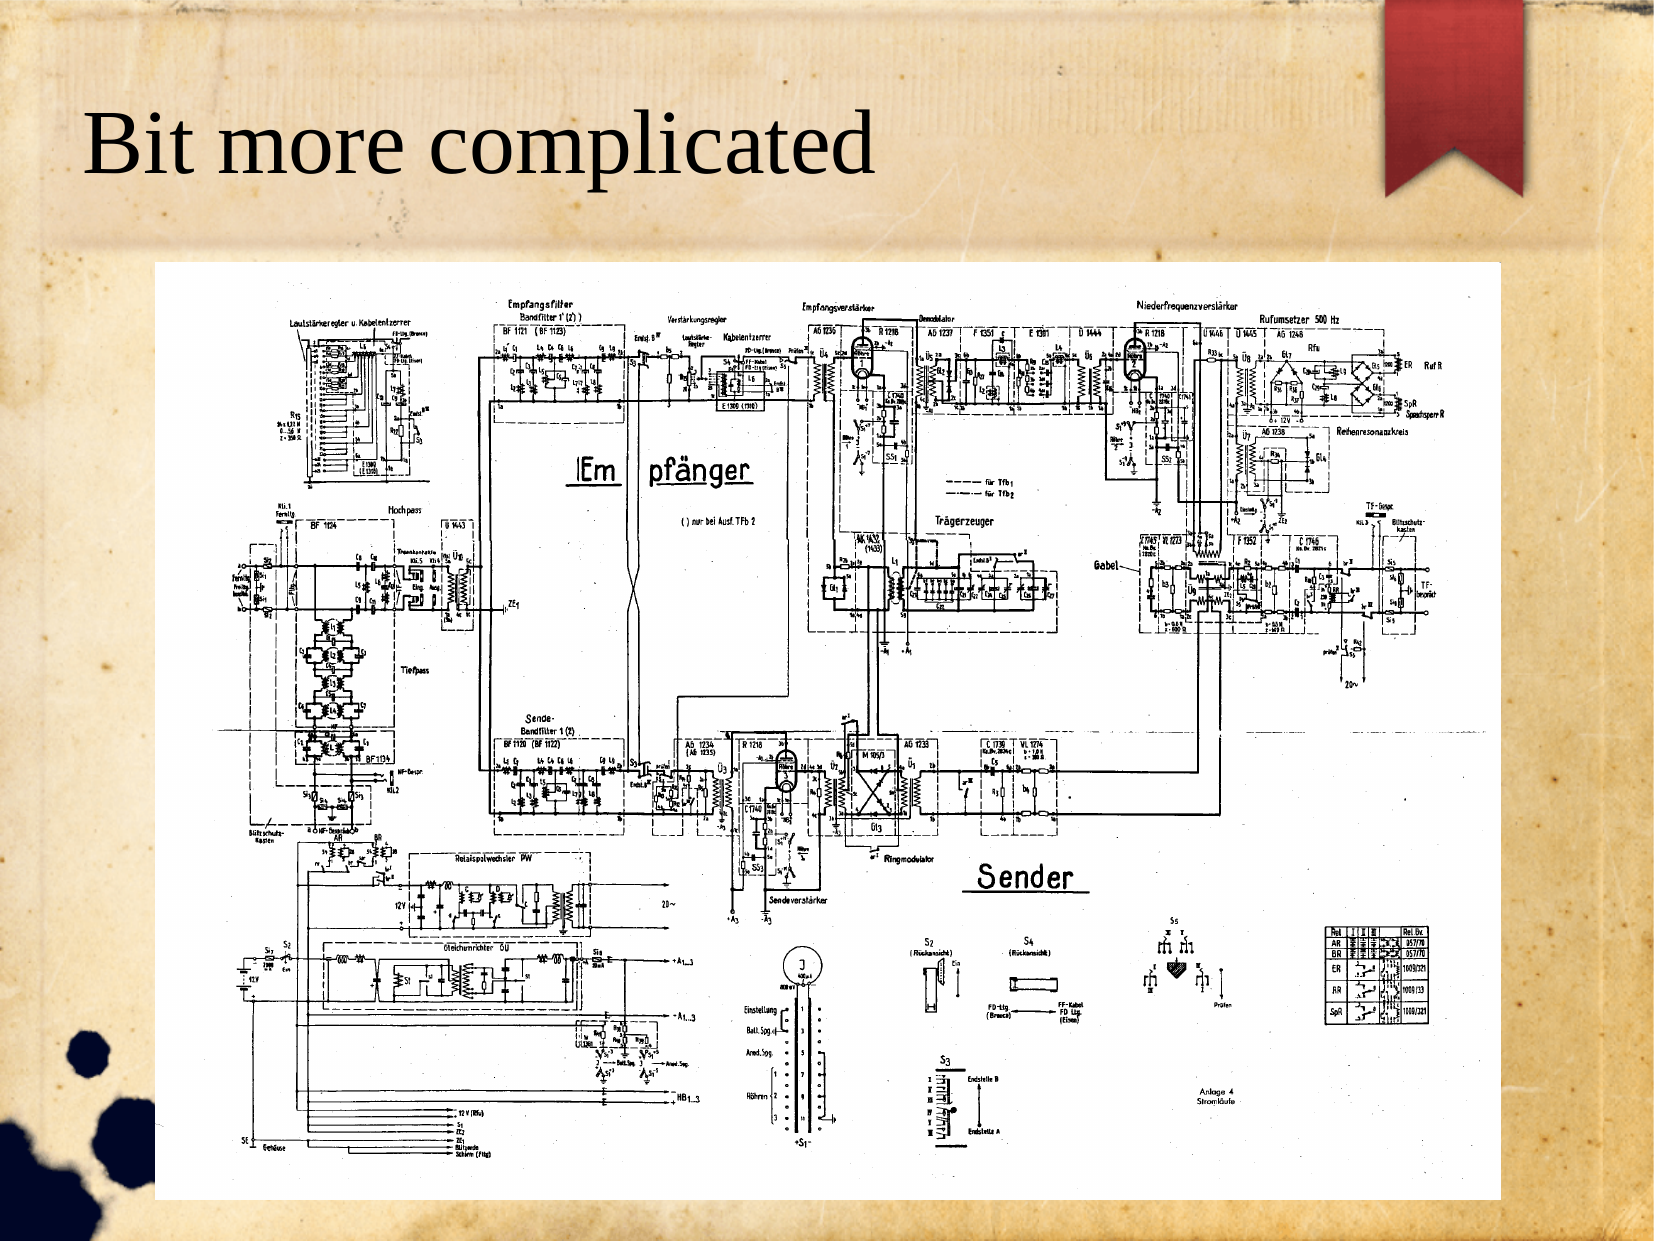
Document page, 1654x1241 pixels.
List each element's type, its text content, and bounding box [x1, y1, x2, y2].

picture [0, 0, 1654, 1241]
title Bit more complicated [82, 49, 1347, 237]
